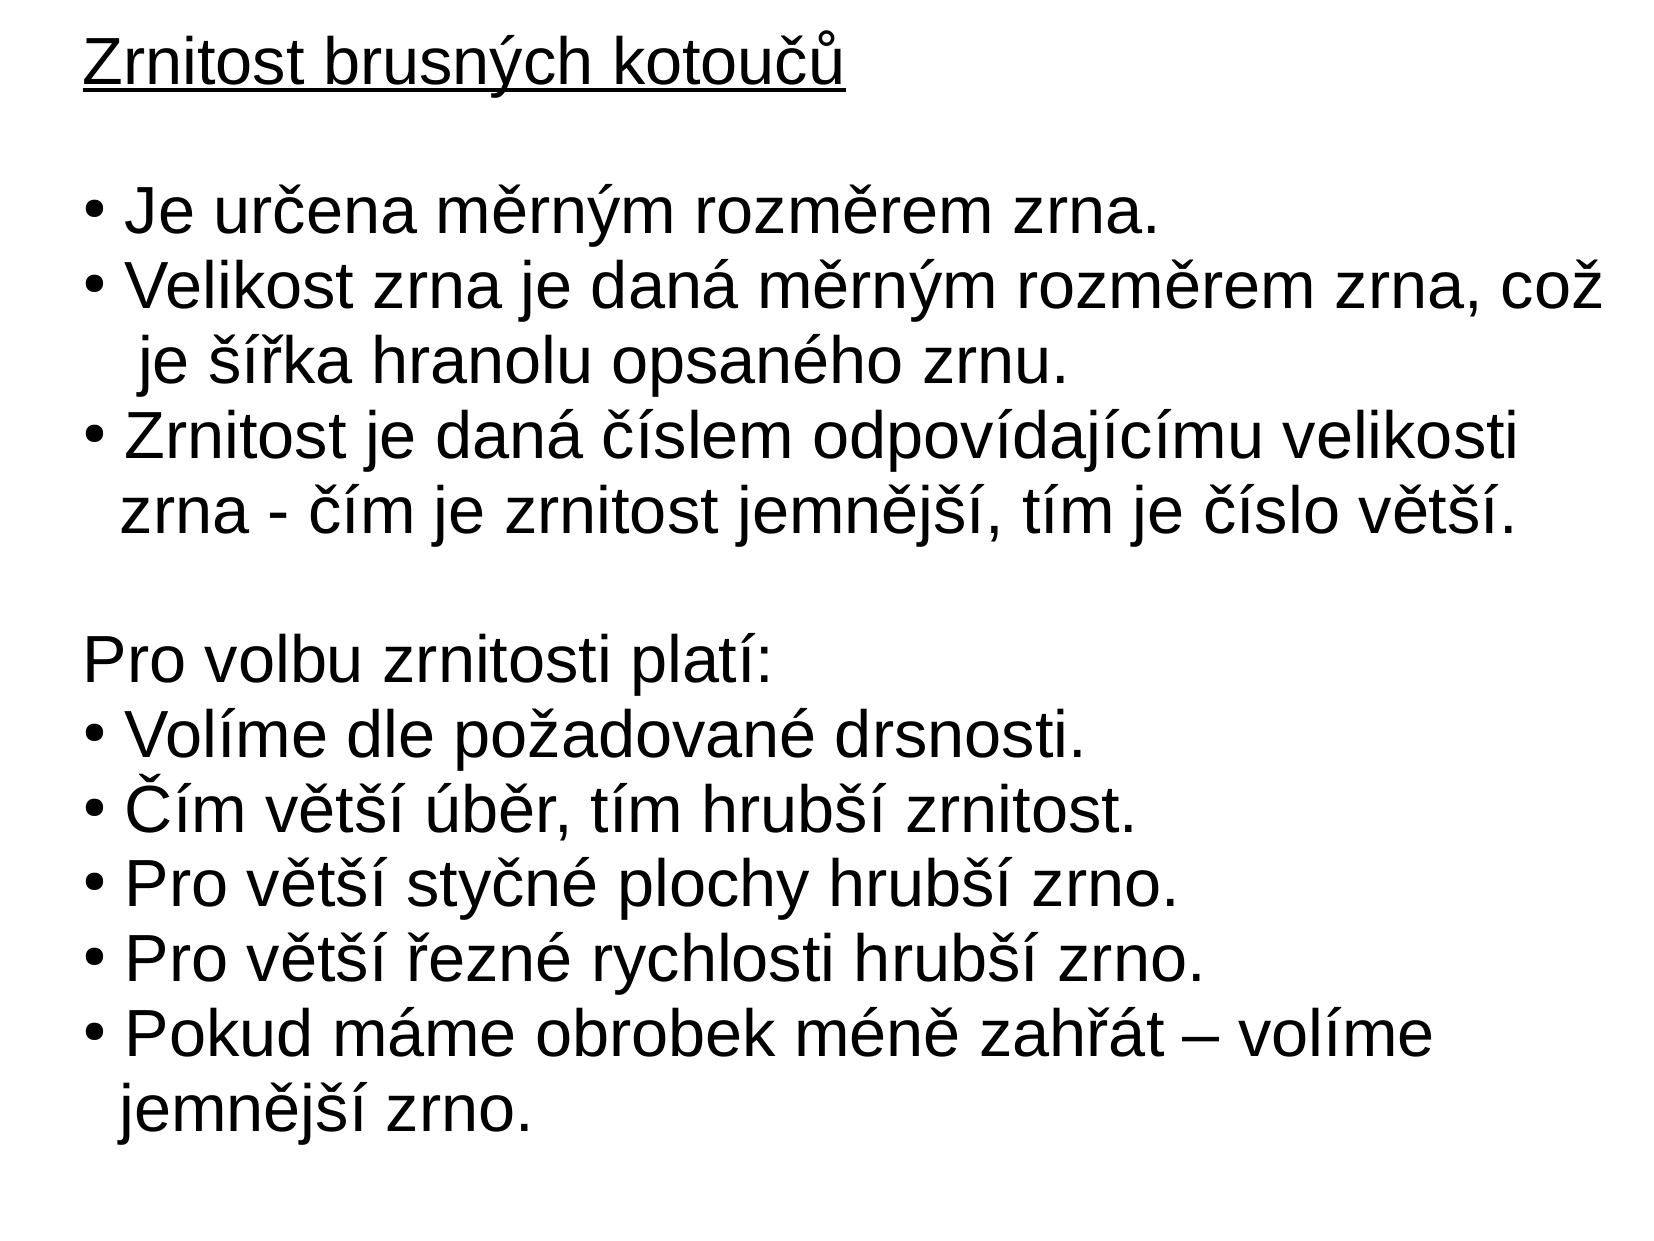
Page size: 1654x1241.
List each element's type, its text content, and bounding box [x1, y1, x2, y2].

subtitle Zrnitost brusných kotoučů Je určena měrným rozměrem zrna. Velikost zrna je daná měrným rozměrem zrna, což je šířka hranolu opsaného zrnu. Zrnitost je daná číslem odpovídajícímu velikosti zrna - čím je zrnitost jemnější, tím je číslo větší. Pro volbu zrnitosti platí: Volíme dle požadované drsnosti. Čím větší úběr, tím hrubší zrnitost. Pro větší styčné plochy hrubší zrno. Pro větší řezné rychlosti hrubší zrno. Pokud máme obrobek méně zahřát – volíme jemnější zrno. [82, 0, 1625, 1241]
